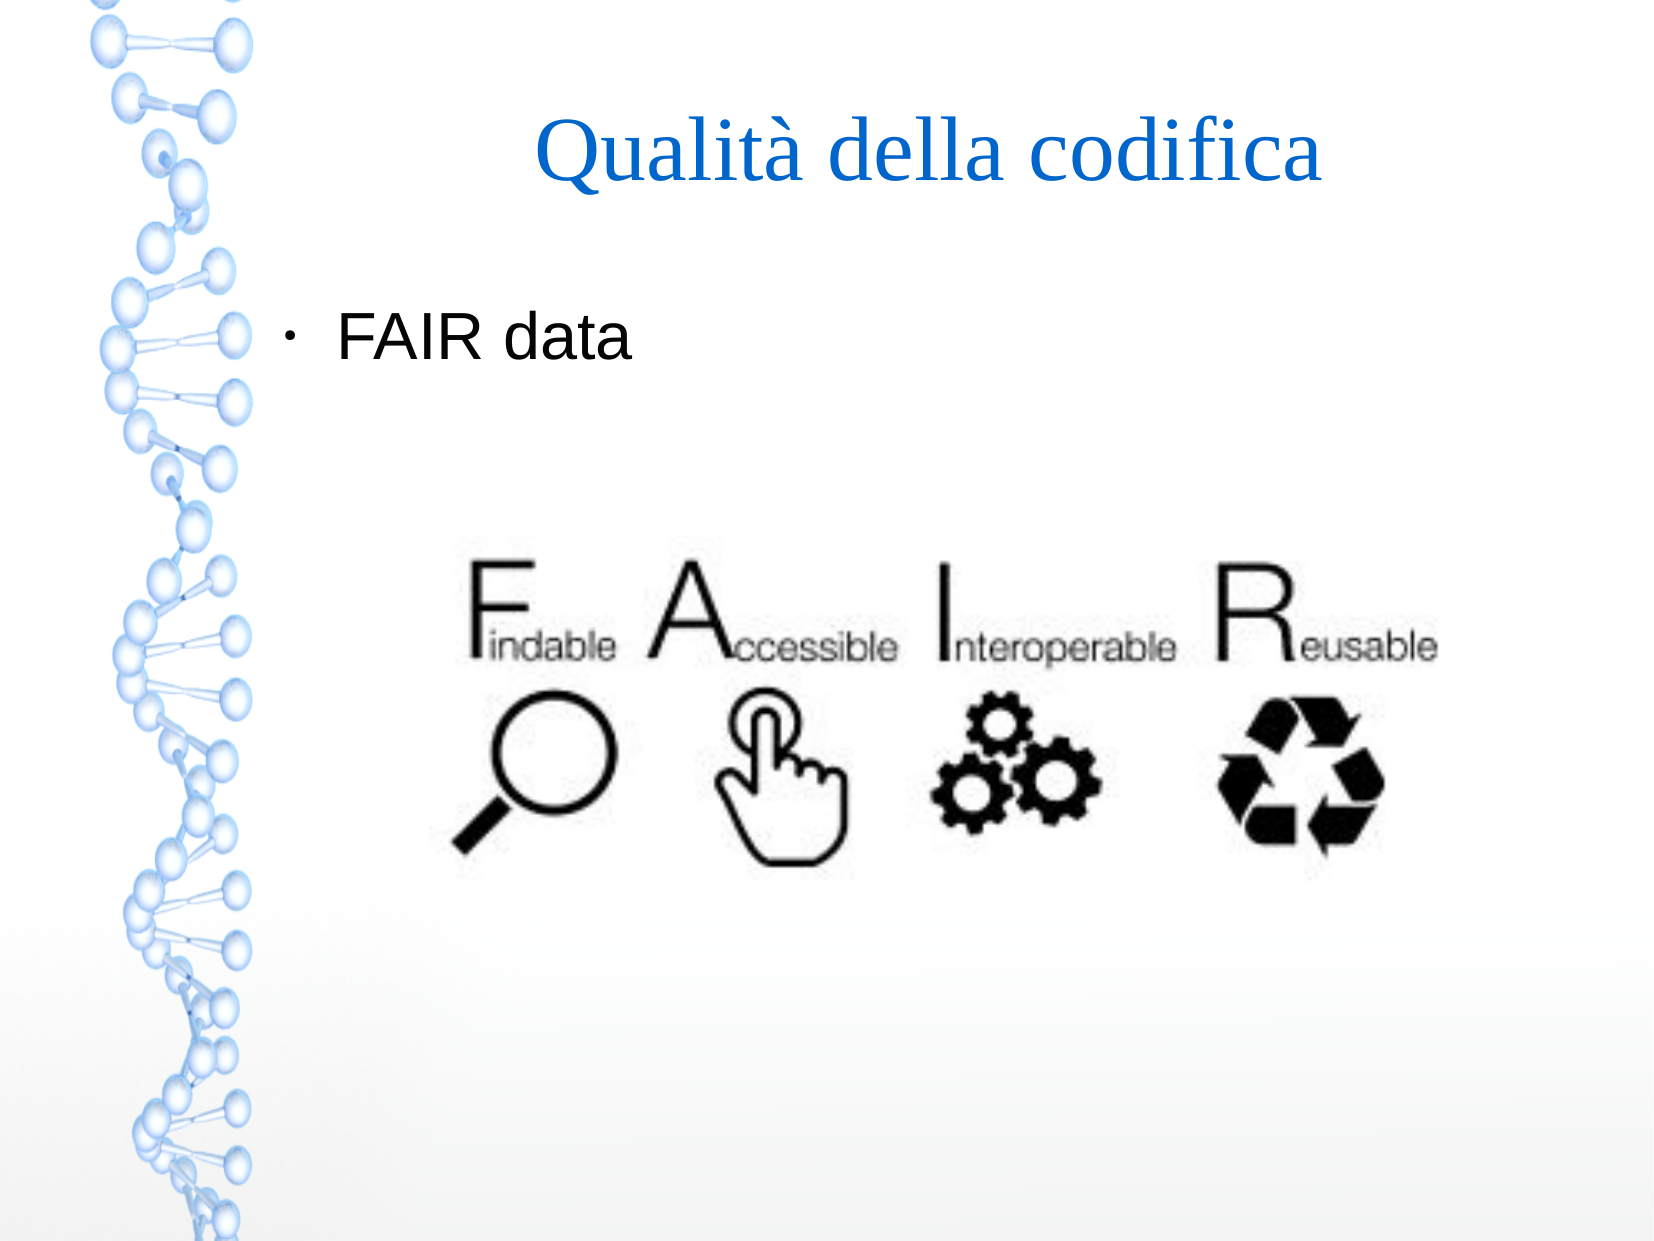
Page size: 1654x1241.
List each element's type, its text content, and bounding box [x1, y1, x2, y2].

picture [0, 0, 1654, 1241]
list FAIR data [265, 299, 915, 1019]
title Qualità della codifica [265, 47, 1595, 252]
